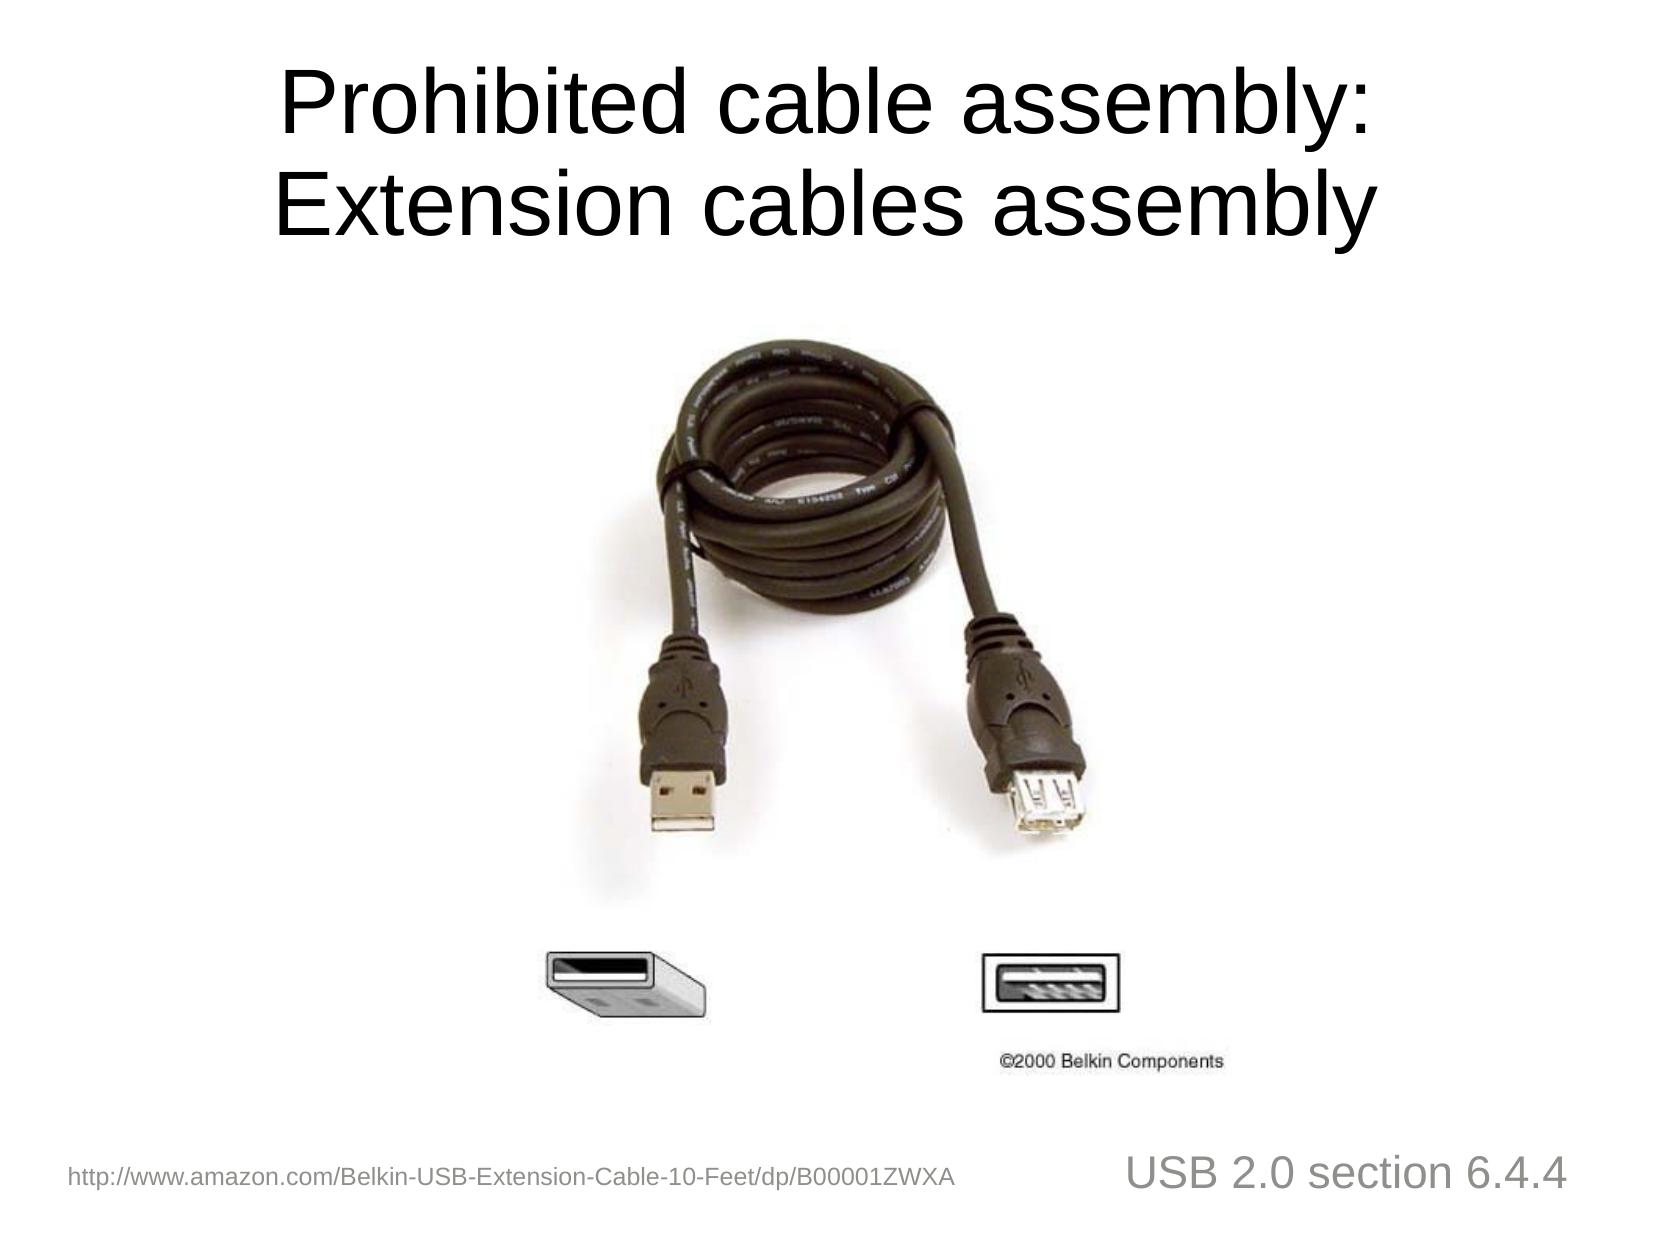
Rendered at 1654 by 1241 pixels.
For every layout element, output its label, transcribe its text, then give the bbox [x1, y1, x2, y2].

text_box USB 2.0 section 6.4.4 [1110, 1140, 1636, 1231]
text_box http://www.amazon.com/Belkin-USB-Extension-Cable-10-Feet/dp/B00001ZWXA [52, 1155, 1021, 1201]
title Prohibited cable assembly: Extension cables assembly [82, 49, 1571, 257]
picture [450, 299, 1232, 1082]
